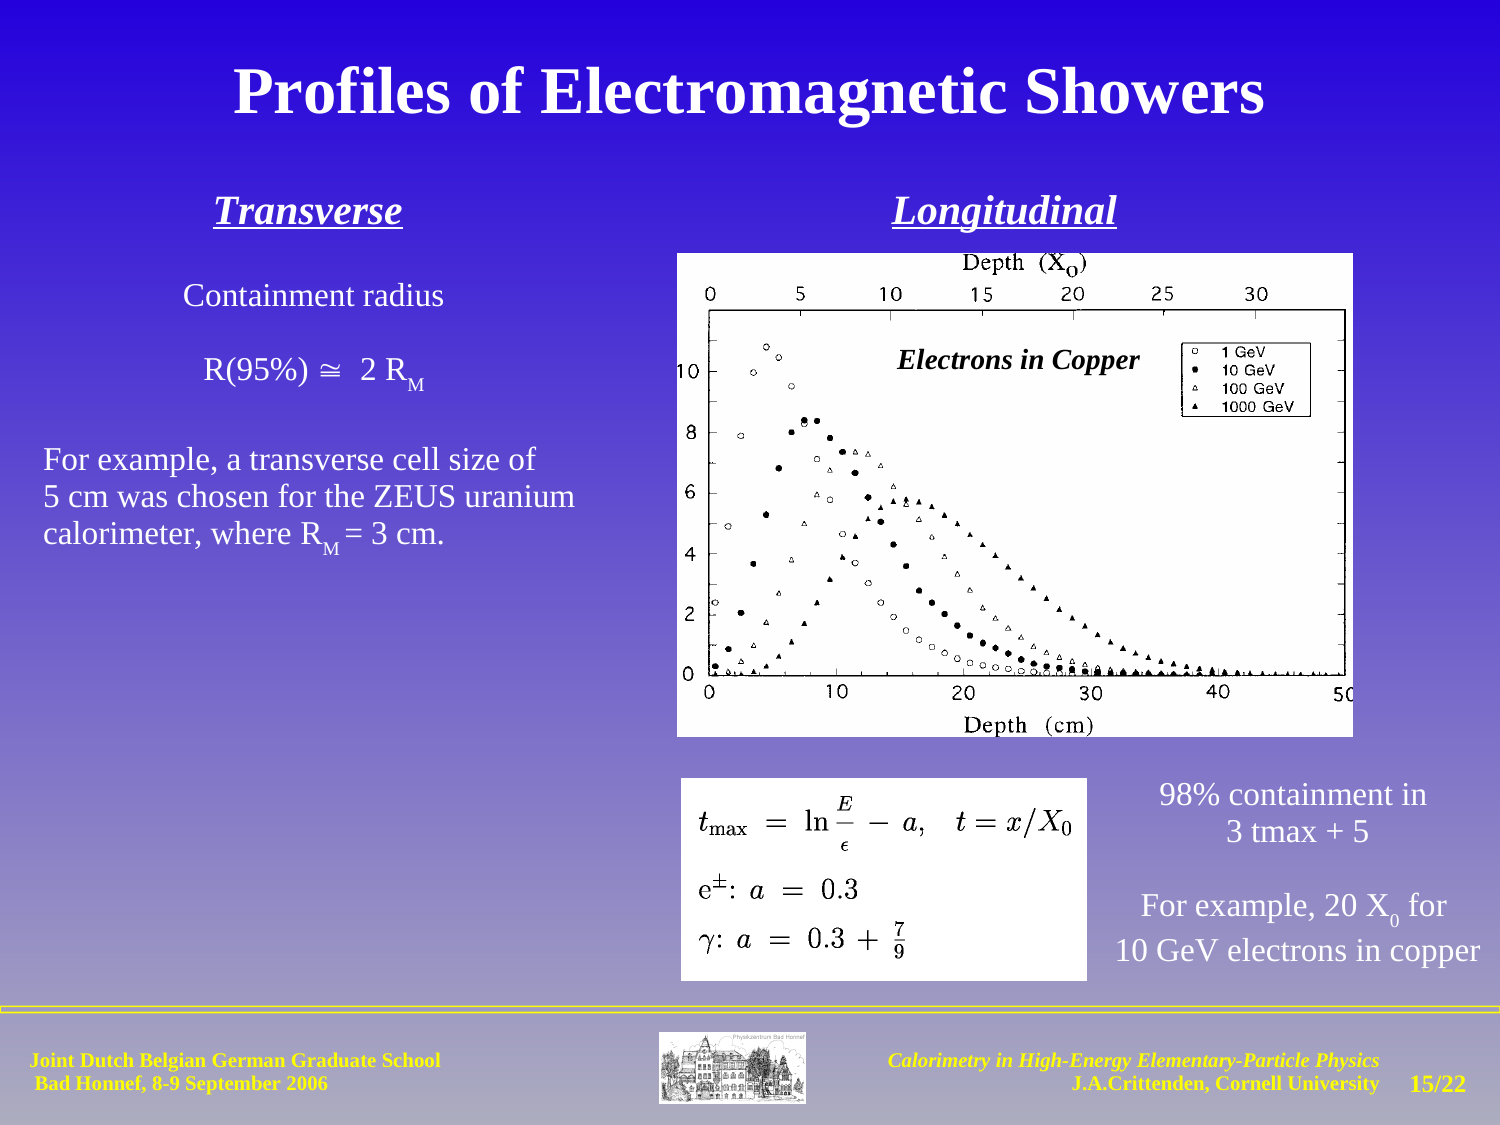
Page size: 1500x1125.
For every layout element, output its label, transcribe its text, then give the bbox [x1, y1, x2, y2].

text_box Electrons in Copper [897, 343, 1141, 377]
text_box 98% containment in 3 tmax + 5 For example, 20 X0 for 10 GeV electrons in copper [1114, 775, 1482, 969]
text_box Longitudinal [891, 187, 1118, 234]
picture [677, 253, 1353, 737]
picture [681, 778, 1087, 981]
text_box Containment radius R(95%) ≅ 2 RM For example, a transverse cell size of 5 cm was chosen for the ZEUS uranium calorimeter, where RM = 3 cm. [43, 276, 585, 634]
picture [659, 1032, 806, 1104]
text_box Transverse [212, 187, 404, 234]
title Profiles of Electromagnetic Showers [51, 40, 1449, 143]
